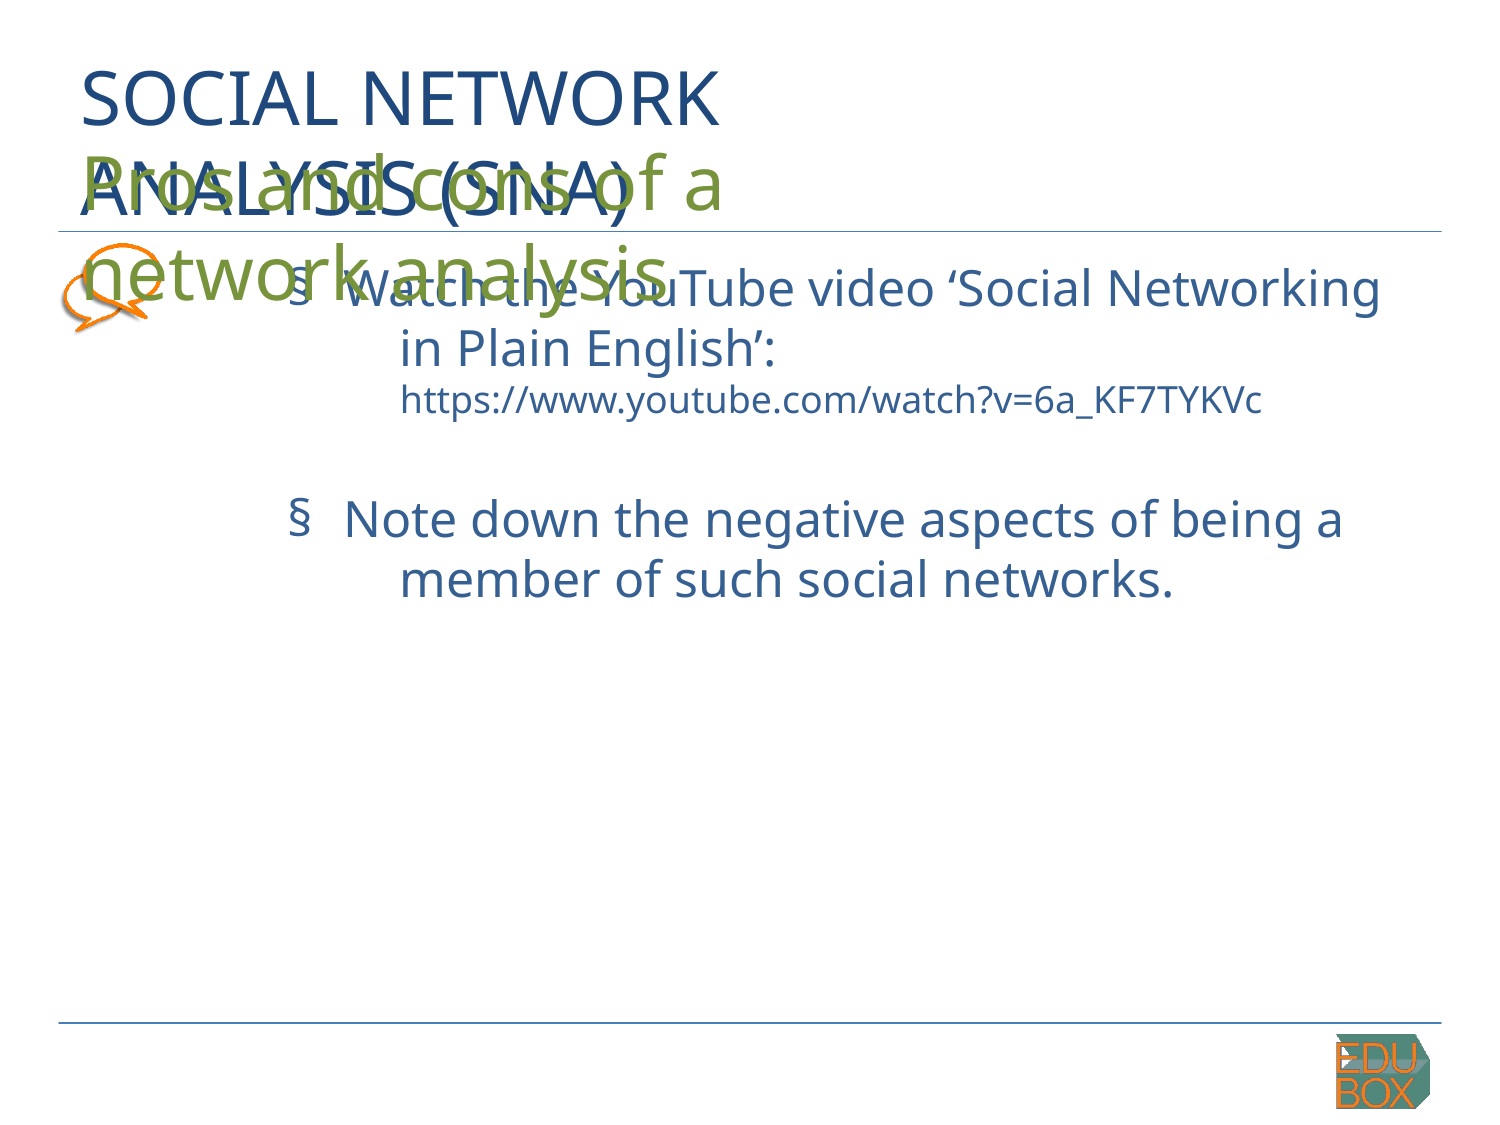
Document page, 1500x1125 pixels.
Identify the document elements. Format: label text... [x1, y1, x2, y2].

picture [1328, 1028, 1437, 1114]
title SOCIAL NETWORK ANALYSIS (SNA) [64, 42, 1426, 127]
picture [137, 264, 158, 276]
text_box Watch the YouTube video ‘Social Networking in Plain English’: https://www.youtube.com/watch?v=6a_KF7TYKVc Note down the negative aspects of being a member of such social networks. [141, 248, 1426, 383]
list Pros and cons of a network analysis [64, 127, 1426, 247]
picture [137, 281, 162, 295]
picture [58, 243, 162, 339]
